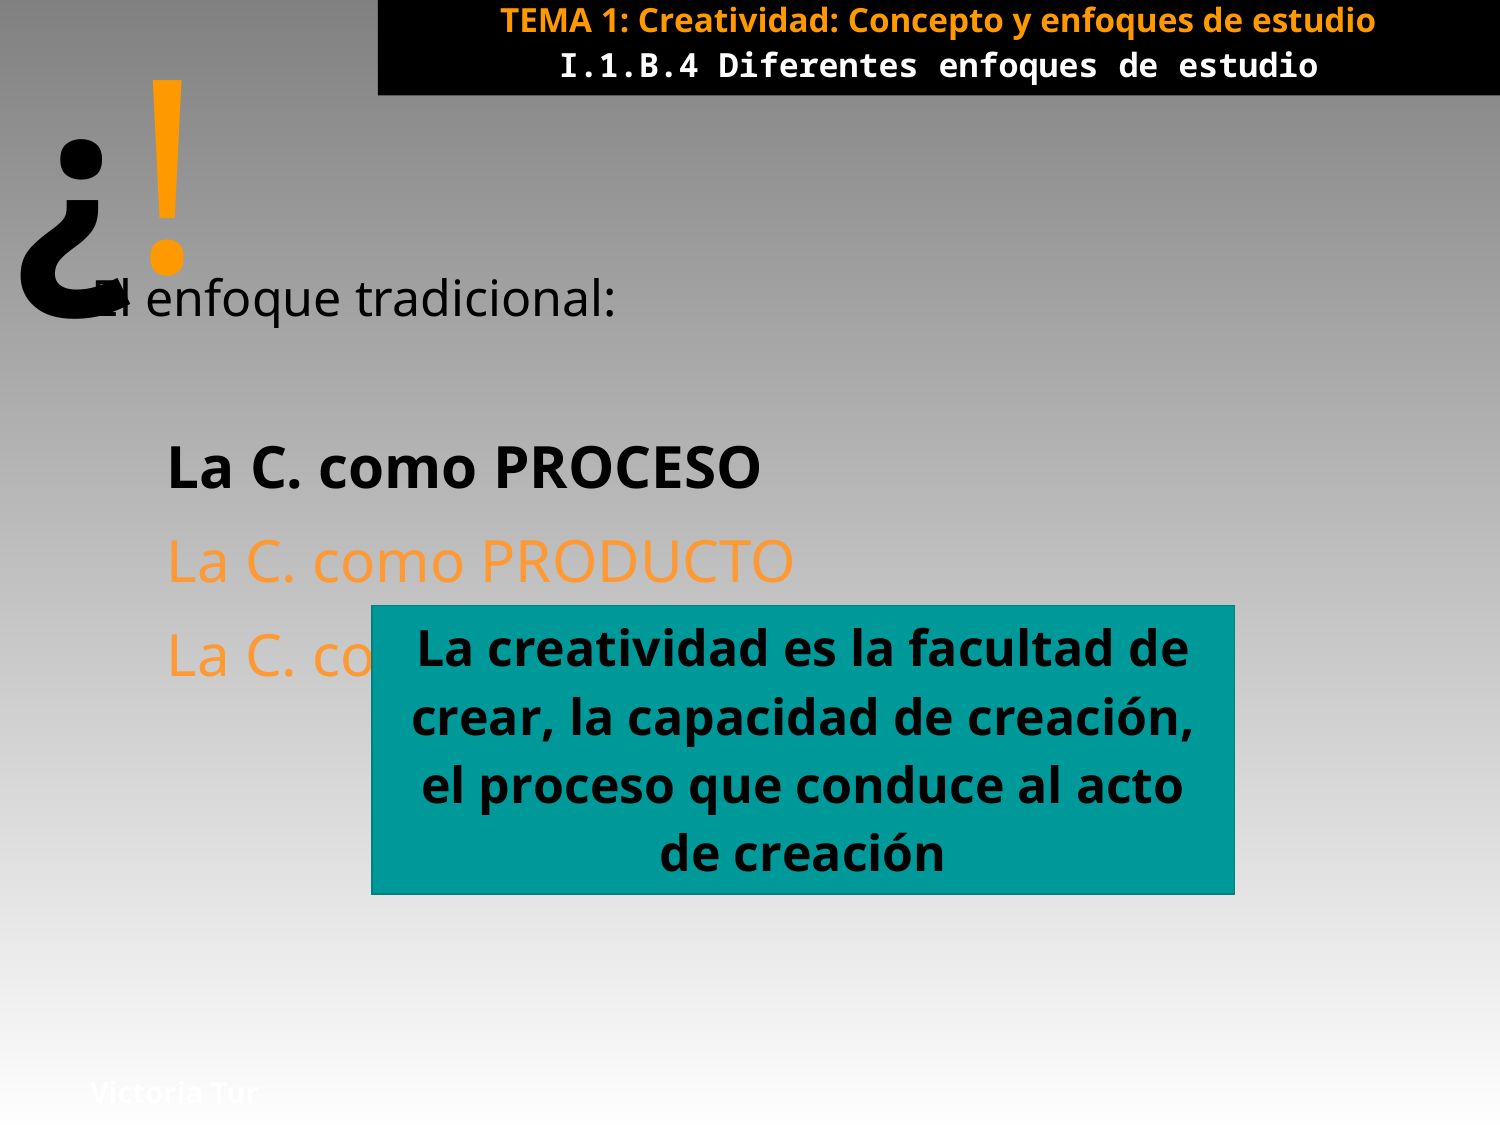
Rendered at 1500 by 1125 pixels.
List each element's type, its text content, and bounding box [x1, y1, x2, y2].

text_box TEMA 1: Creatividad: Concepto y enfoques de estudio I.1.B.4 Diferentes enfoques de estudio [377, 0, 1500, 96]
text_box La creatividad es la facultad de crear, la capacidad de creación, el proceso que conduce al acto de creación [372, 605, 1235, 894]
list El enfoque tradicional: La C. como PROCESO La C. como PRODUCTO La C. como rasgo de PERSONALIDAD [76, 255, 1427, 998]
